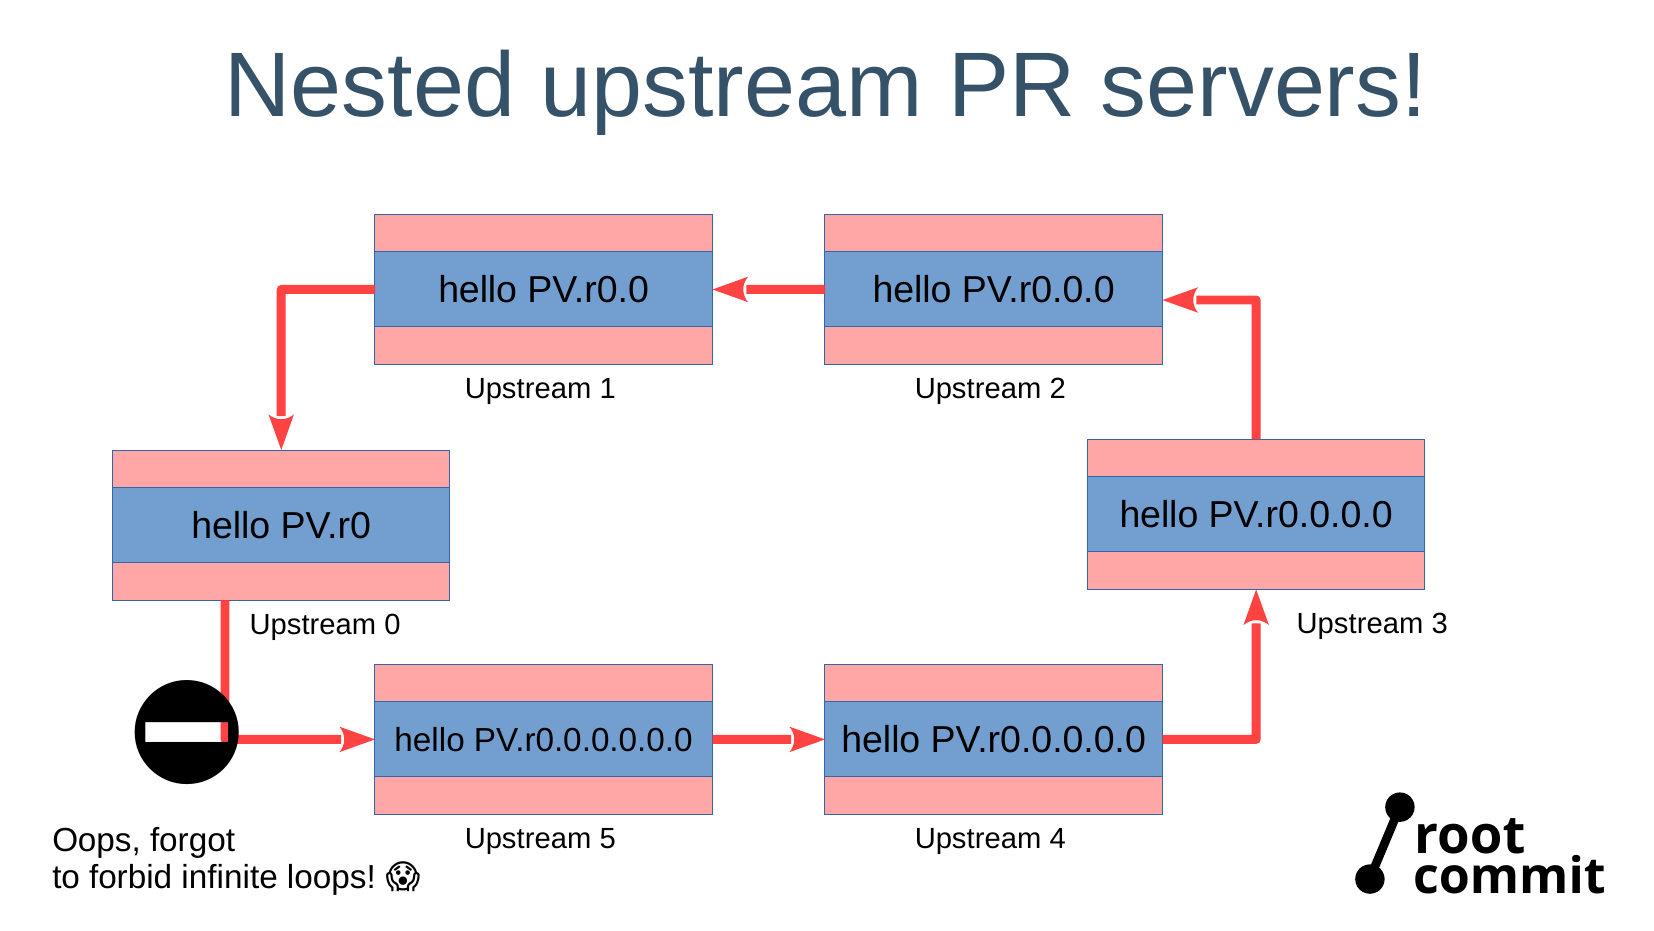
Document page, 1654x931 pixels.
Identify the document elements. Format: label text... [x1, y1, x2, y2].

text_box Upstream 2 [900, 364, 1081, 413]
text_box [1087, 552, 1425, 590]
text_box hello PV.r0.0.0.0.0.0 [374, 701, 713, 777]
text_box [1087, 439, 1425, 476]
text_box Oops, forgot to forbid infinite loops! 😱 [37, 814, 442, 904]
text_box Upstream 4 [900, 815, 1081, 863]
text_box [824, 327, 1163, 365]
text_box hello PV.r0 [112, 487, 450, 563]
title Nested upstream PR servers! [82, 7, 1571, 163]
text_box hello PV.r0.0.0.0 [1087, 476, 1425, 552]
text_box [112, 450, 450, 487]
text_box [824, 777, 1163, 815]
text_box Upstream 1 [450, 364, 631, 413]
text_box ⛔ [112, 642, 189, 826]
text_box hello PV.r0.0.0 [824, 251, 1163, 327]
text_box [824, 664, 1163, 701]
text_box [824, 214, 1163, 251]
text_box hello PV.r0.0 [374, 251, 713, 327]
text_box [374, 214, 713, 251]
text_box [374, 777, 713, 815]
text_box Upstream 5 [450, 815, 631, 863]
text_box Upstream 3 [1281, 600, 1463, 648]
text_box [374, 664, 713, 701]
text_box hello PV.r0.0.0.0.0 [824, 701, 1163, 777]
text_box [374, 327, 713, 365]
text_box [112, 563, 450, 601]
text_box Upstream 0 [234, 600, 416, 649]
